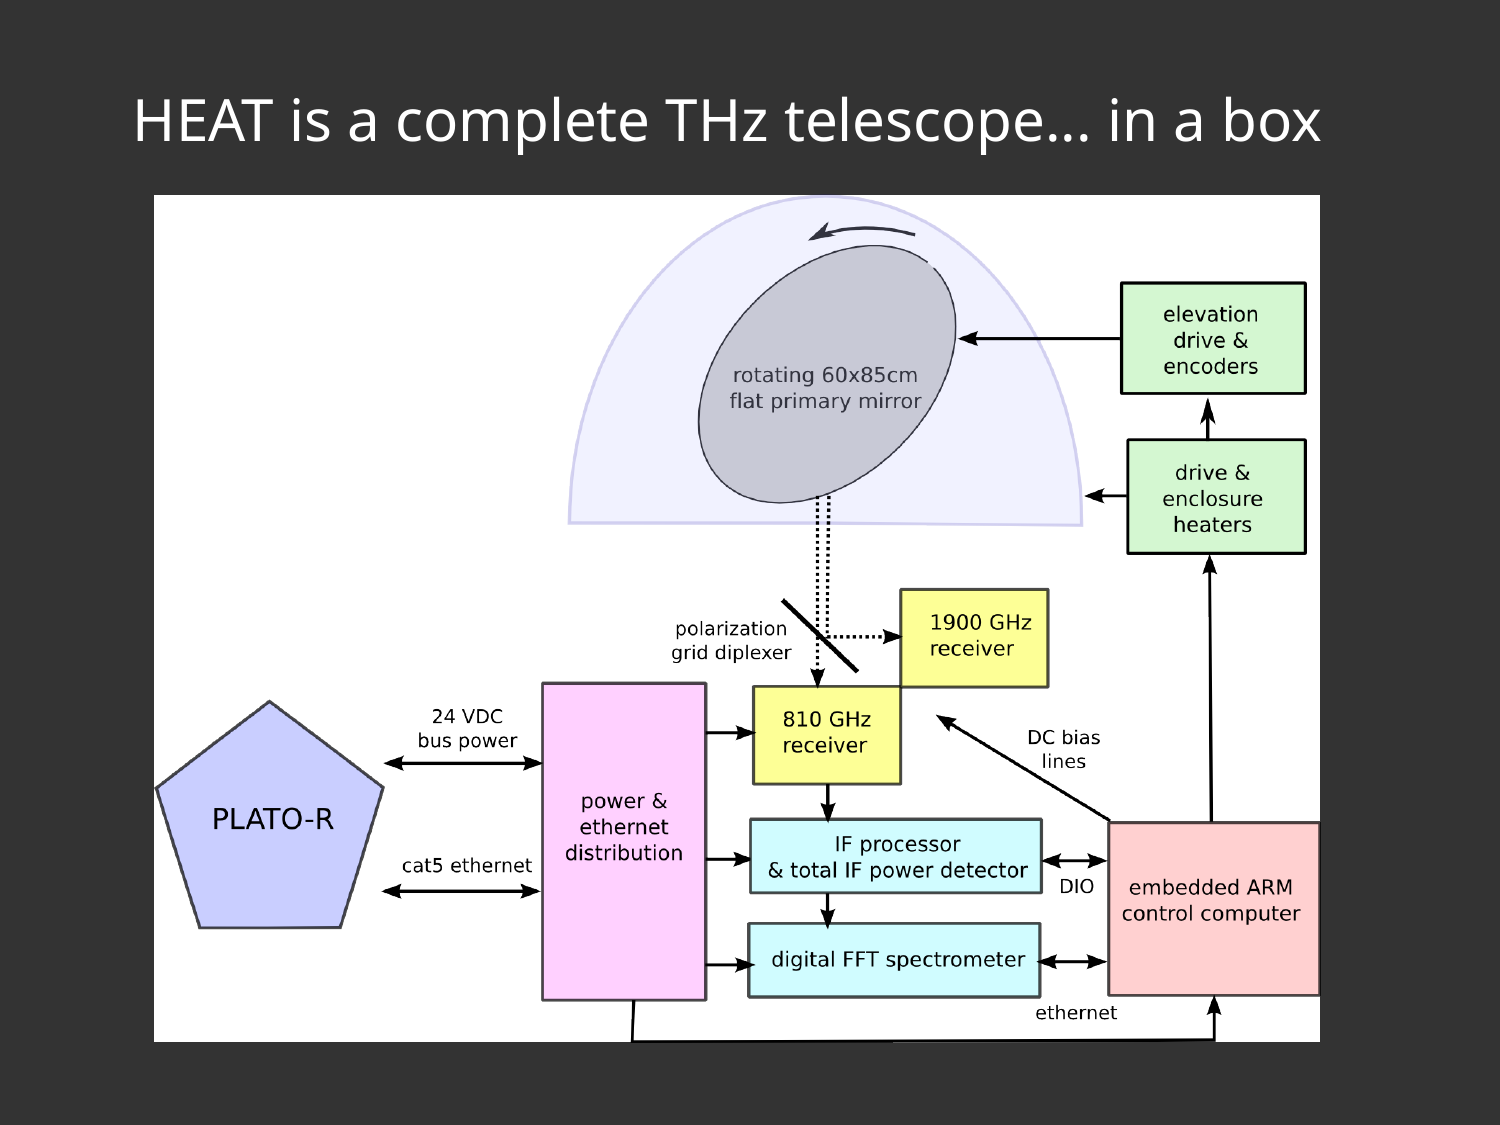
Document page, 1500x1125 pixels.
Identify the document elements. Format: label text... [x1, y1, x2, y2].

text_box HEAT is a complete THz telescope... in a box [45, 75, 1395, 180]
picture [154, 194, 1321, 1043]
